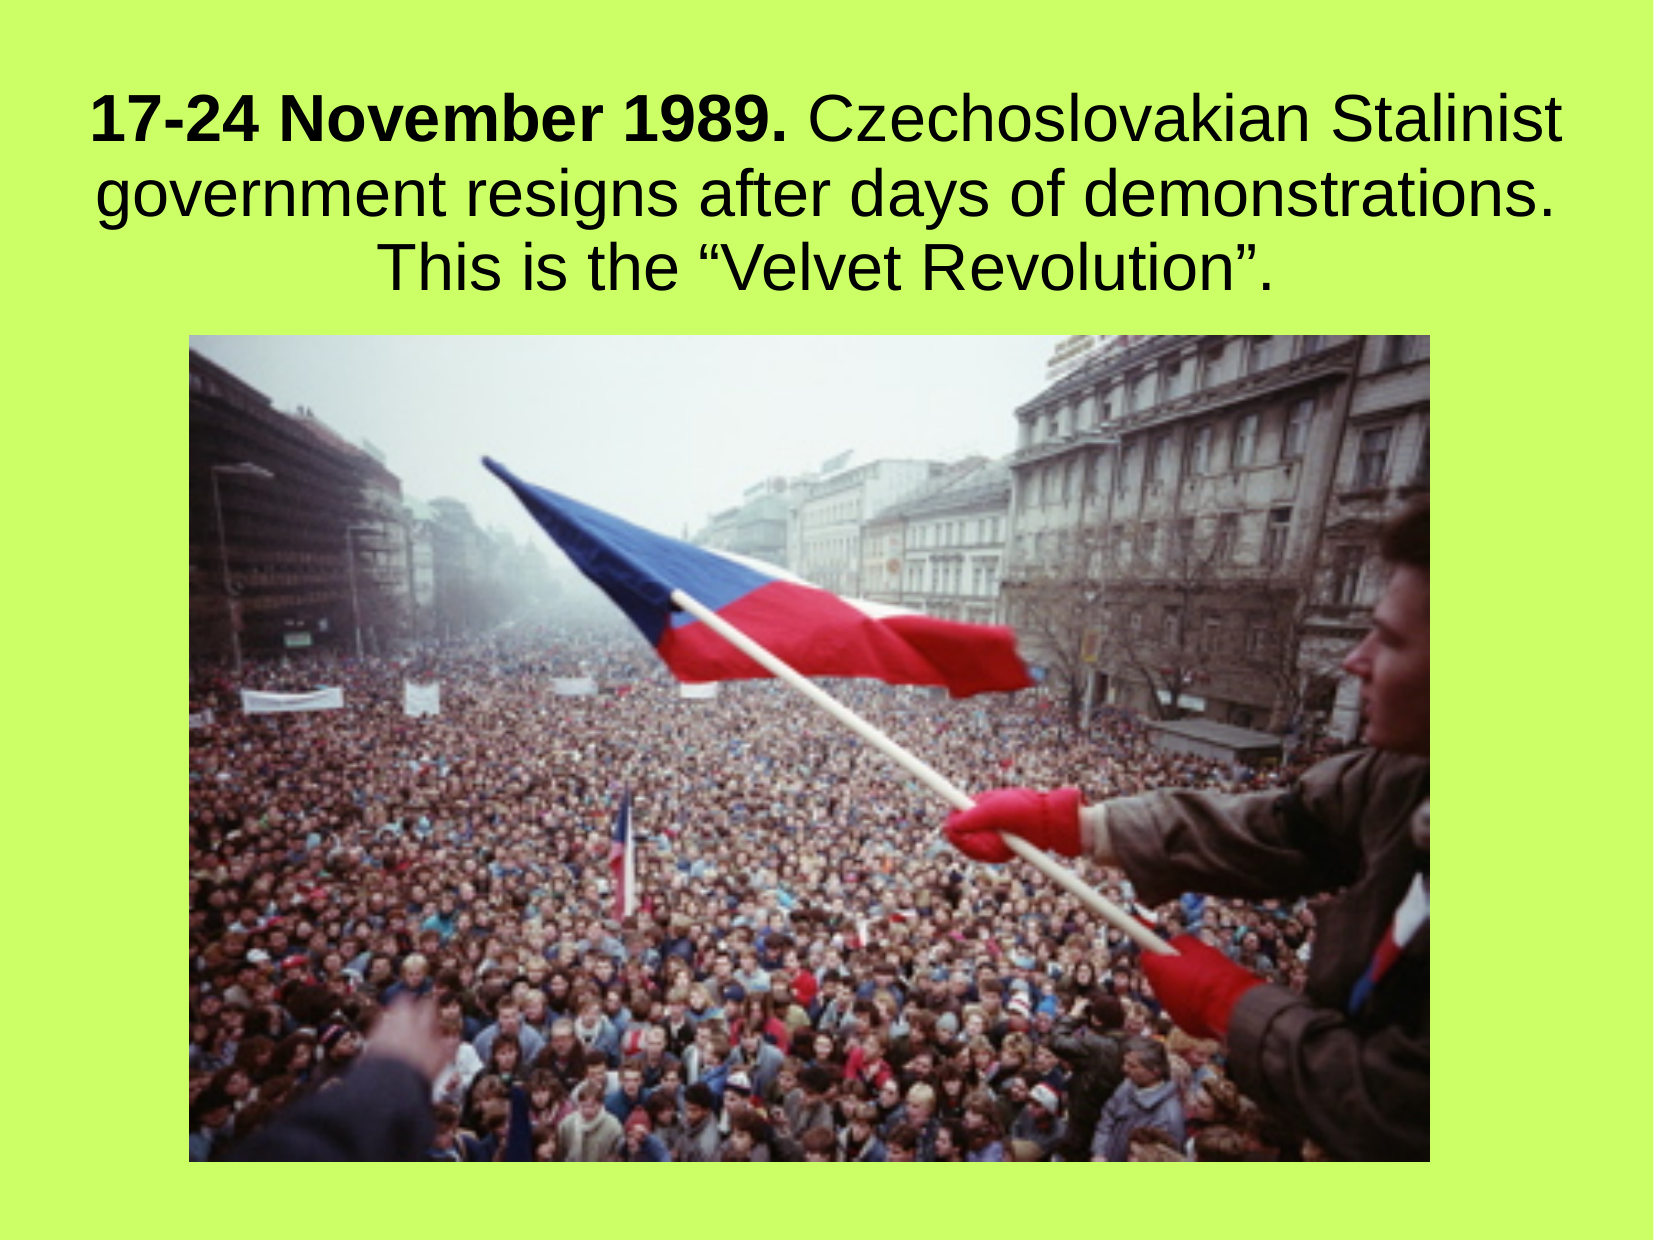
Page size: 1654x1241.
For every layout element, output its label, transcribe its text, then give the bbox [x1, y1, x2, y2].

title 17-24 November 1989. Czechoslovakian Stalinist government resigns after days of demonstrations. This is the “Velvet Revolution”. [82, 80, 1571, 306]
picture [189, 335, 1430, 1162]
